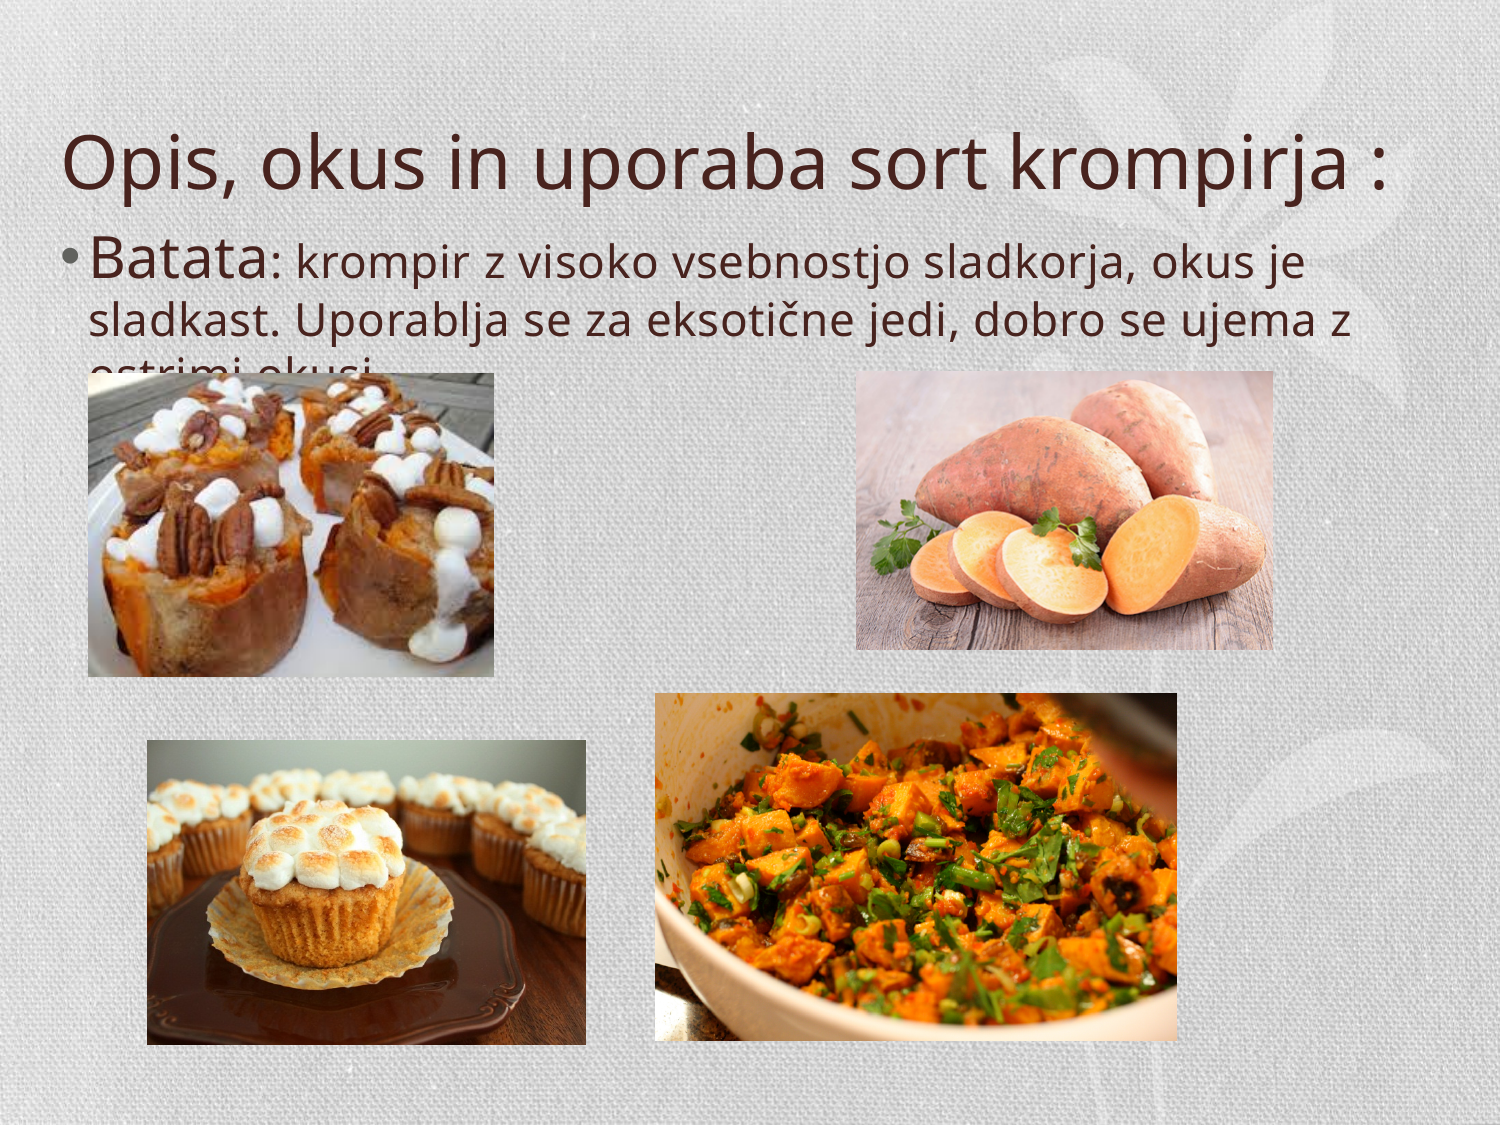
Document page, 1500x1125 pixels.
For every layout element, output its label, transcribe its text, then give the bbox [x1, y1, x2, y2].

title Opis, okus in uporaba sort krompirja : [45, 37, 1455, 213]
picture [88, 373, 494, 677]
picture [0, 0, 1500, 1125]
picture [856, 371, 1273, 650]
list Batata: krompir z visoko vsebnostjo sladkorja, okus je sladkast. Uporablja se za eksotične jedi, dobro se ujema z ostrimi okusi. [45, 213, 1455, 1023]
